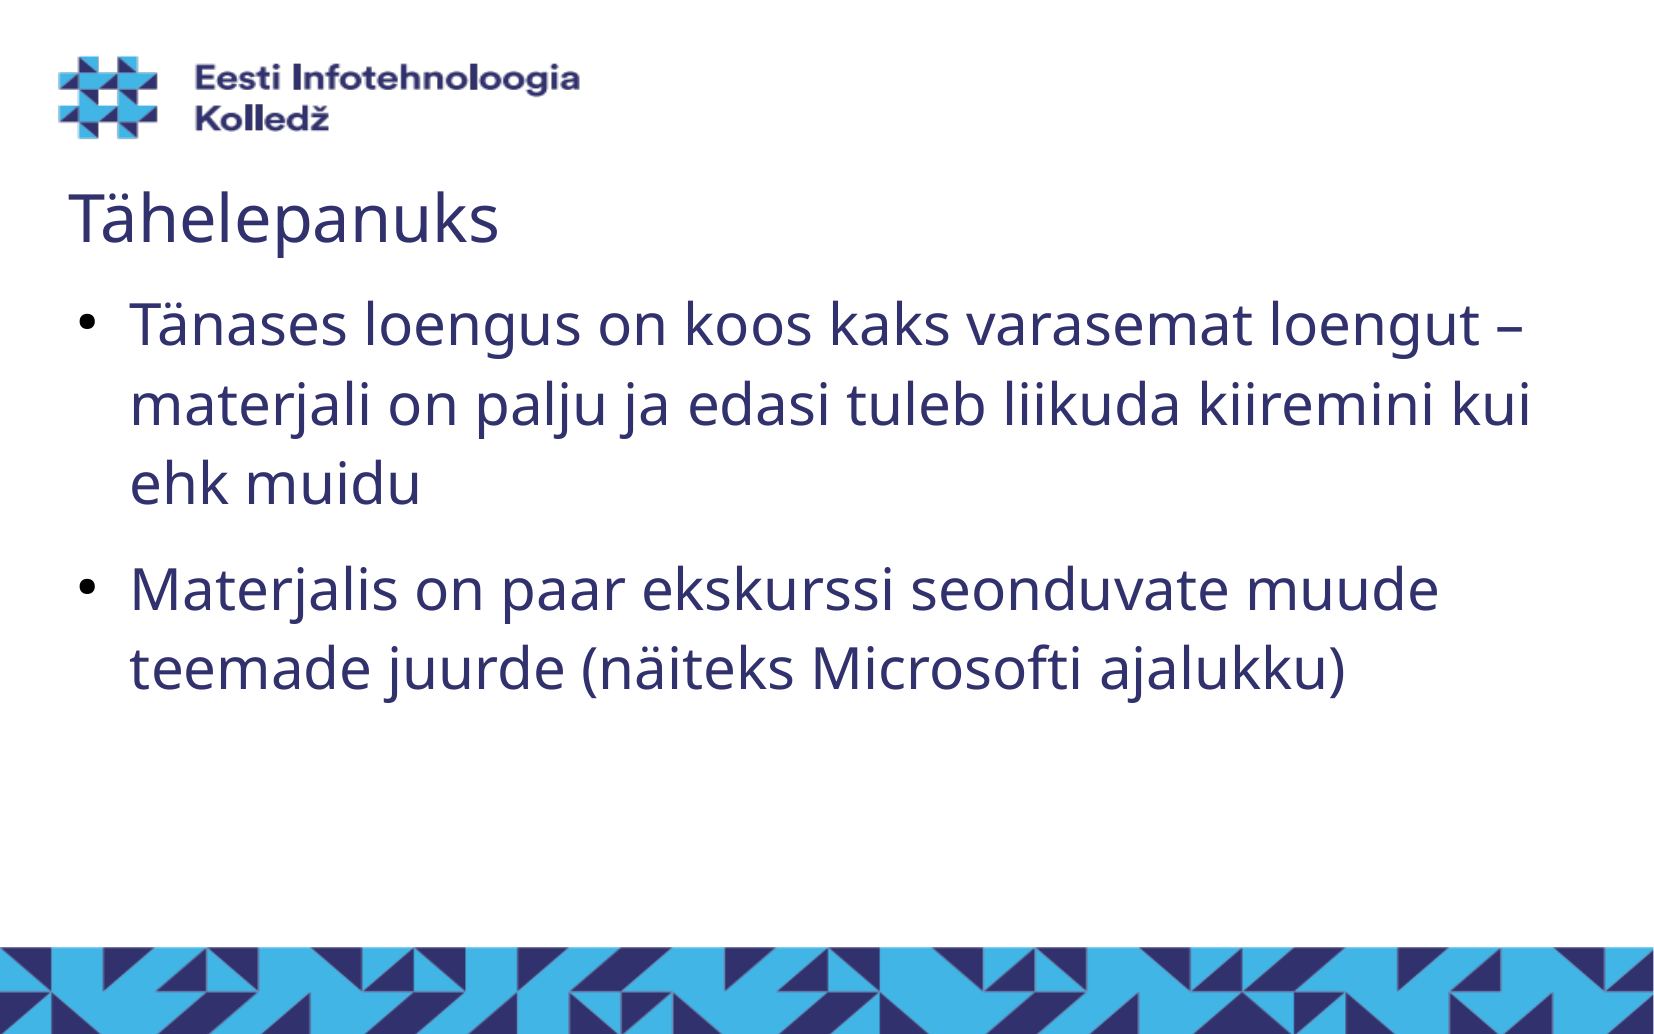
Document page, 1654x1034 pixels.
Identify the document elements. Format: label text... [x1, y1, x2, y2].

title Tähelepanuks [68, 147, 1536, 283]
list Tänases loengus on koos kaks varasemat loengut – materjali on palju ja edasi tuleb liikuda kiiremini kui ehk muidu Materjalis on paar ekskurssi seonduvate muude teemade juurde (näiteks Microsofti ajalukku) [59, 283, 1595, 936]
